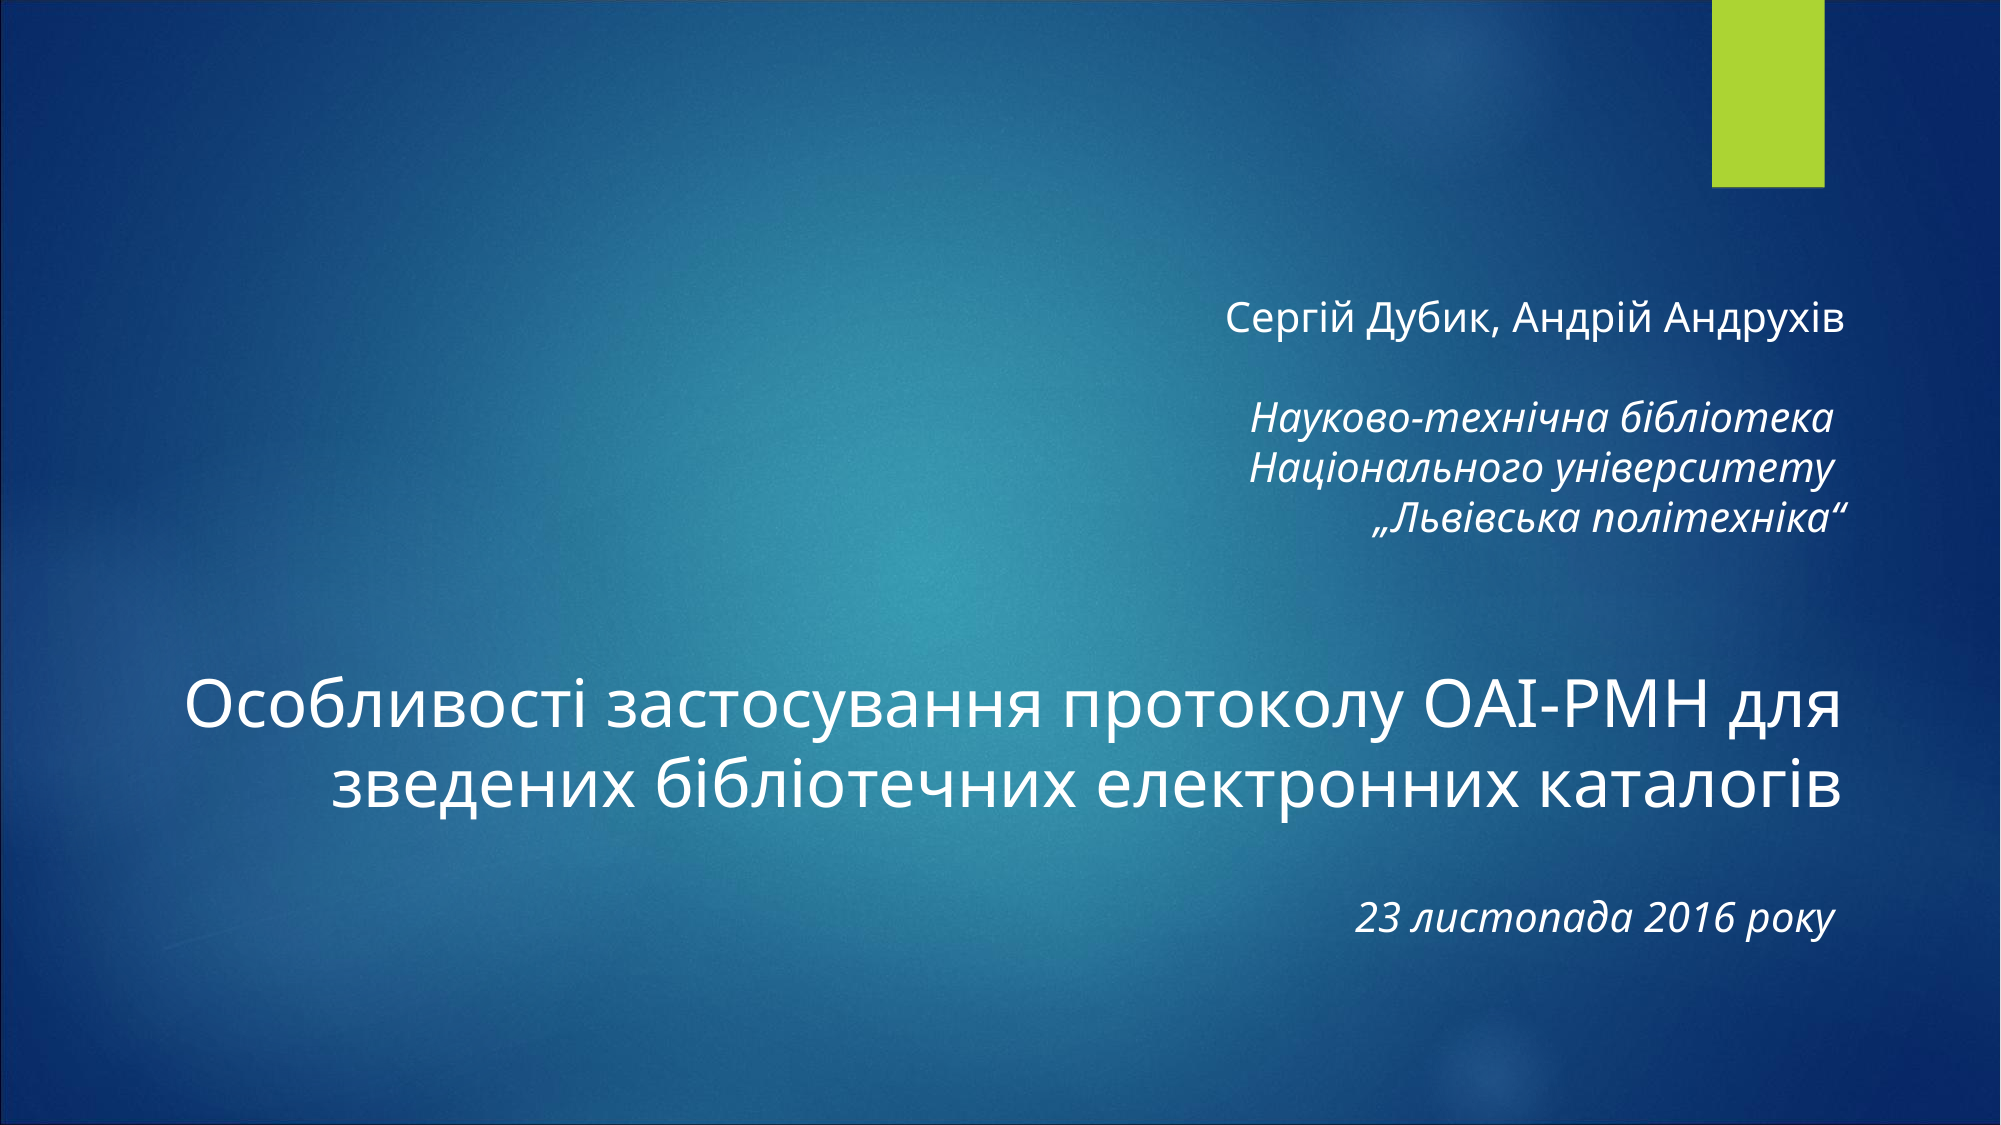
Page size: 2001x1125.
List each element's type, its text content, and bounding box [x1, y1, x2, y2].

picture [0, 0, 2001, 1125]
title Сергій Дубик, Андрій Андрухів Науково-технічна бібліотека Національного університету „Львівська політехніка“ Особливості застосування протоколу OAI-PMH для зведених бібліотечних електронних каталогів 23 листопада 2016 року [110, 126, 1861, 999]
